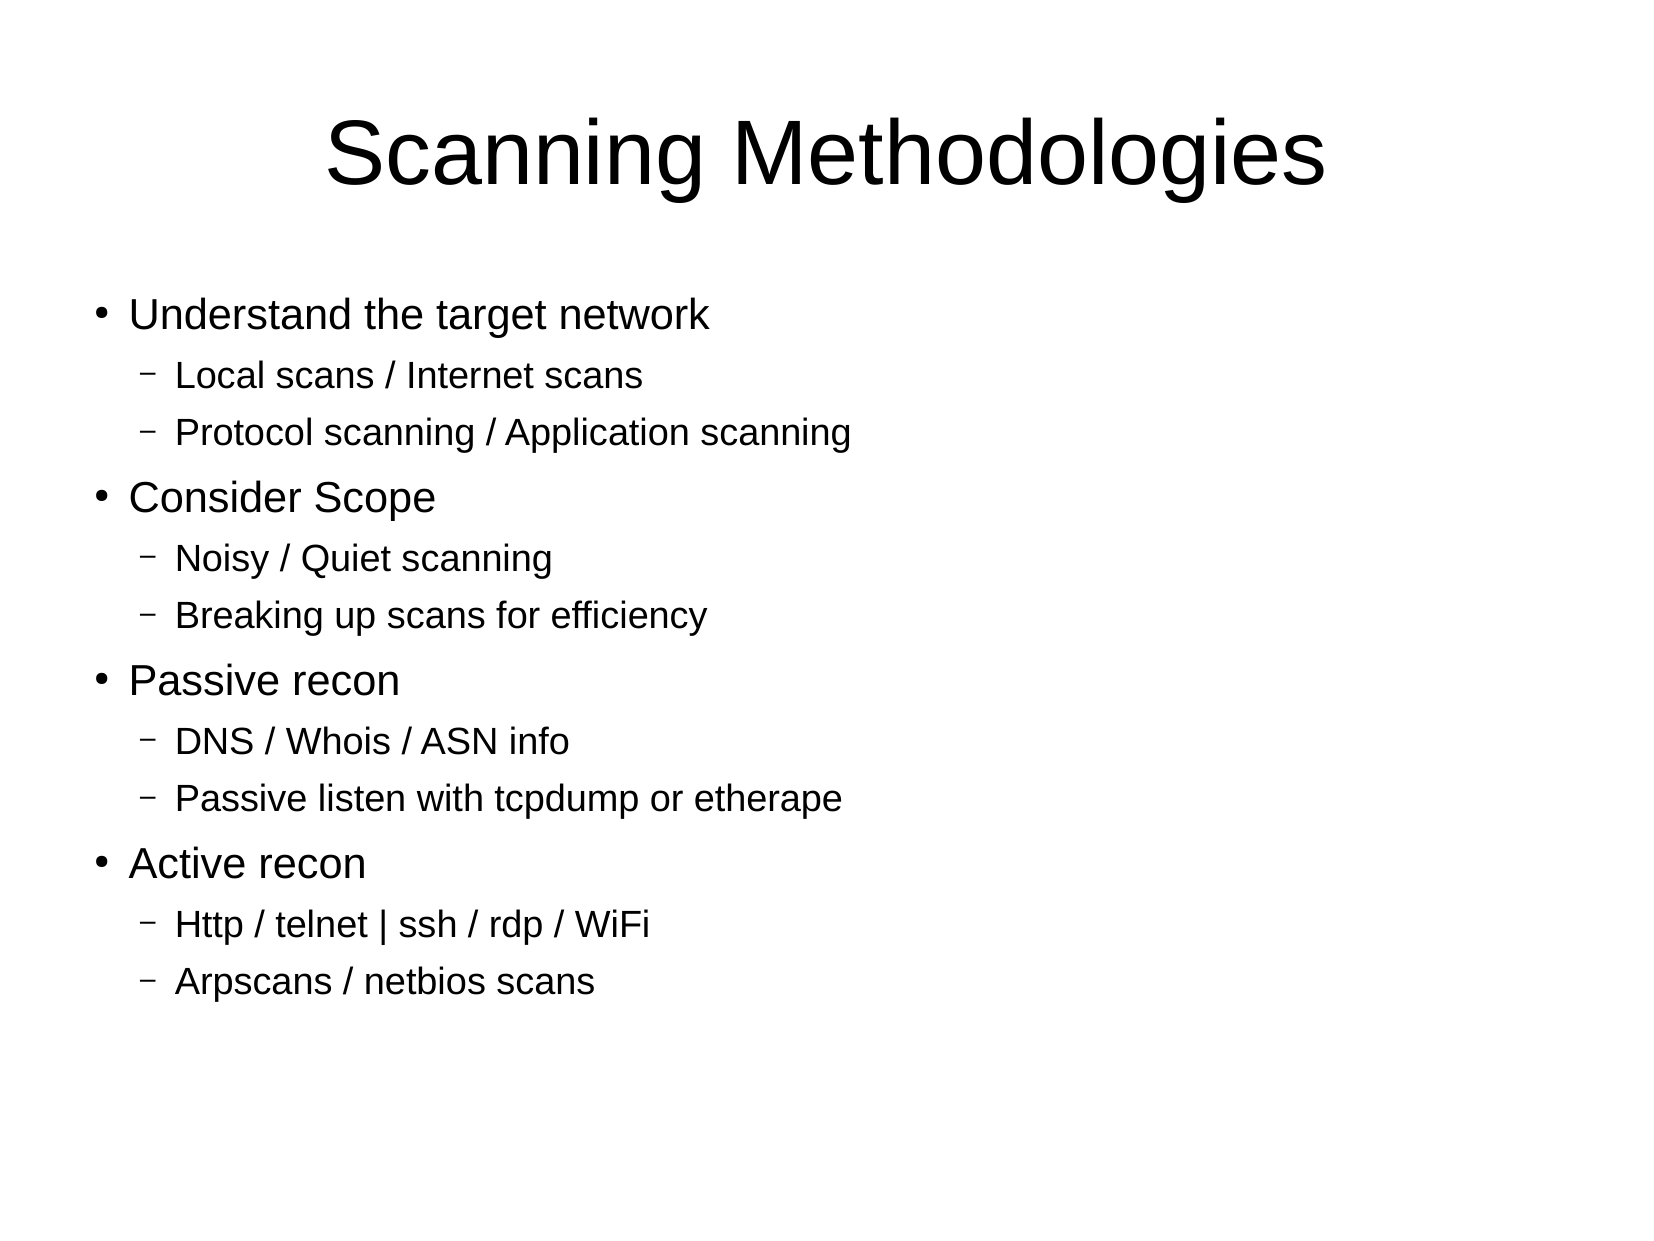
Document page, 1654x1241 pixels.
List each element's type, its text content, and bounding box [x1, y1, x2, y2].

title Scanning Methodologies [82, 49, 1571, 257]
list Understand the target network Local scans / Internet scans Protocol scanning / Application scanning Consider Scope Noisy / Quiet scanning Breaking up scans for efficiency Passive recon DNS / Whois / ASN info Passive listen with tcpdump or etherape Active recon Http / telnet | ssh / rdp / WiFi Arpscans / netbios scans [82, 290, 1571, 1010]
